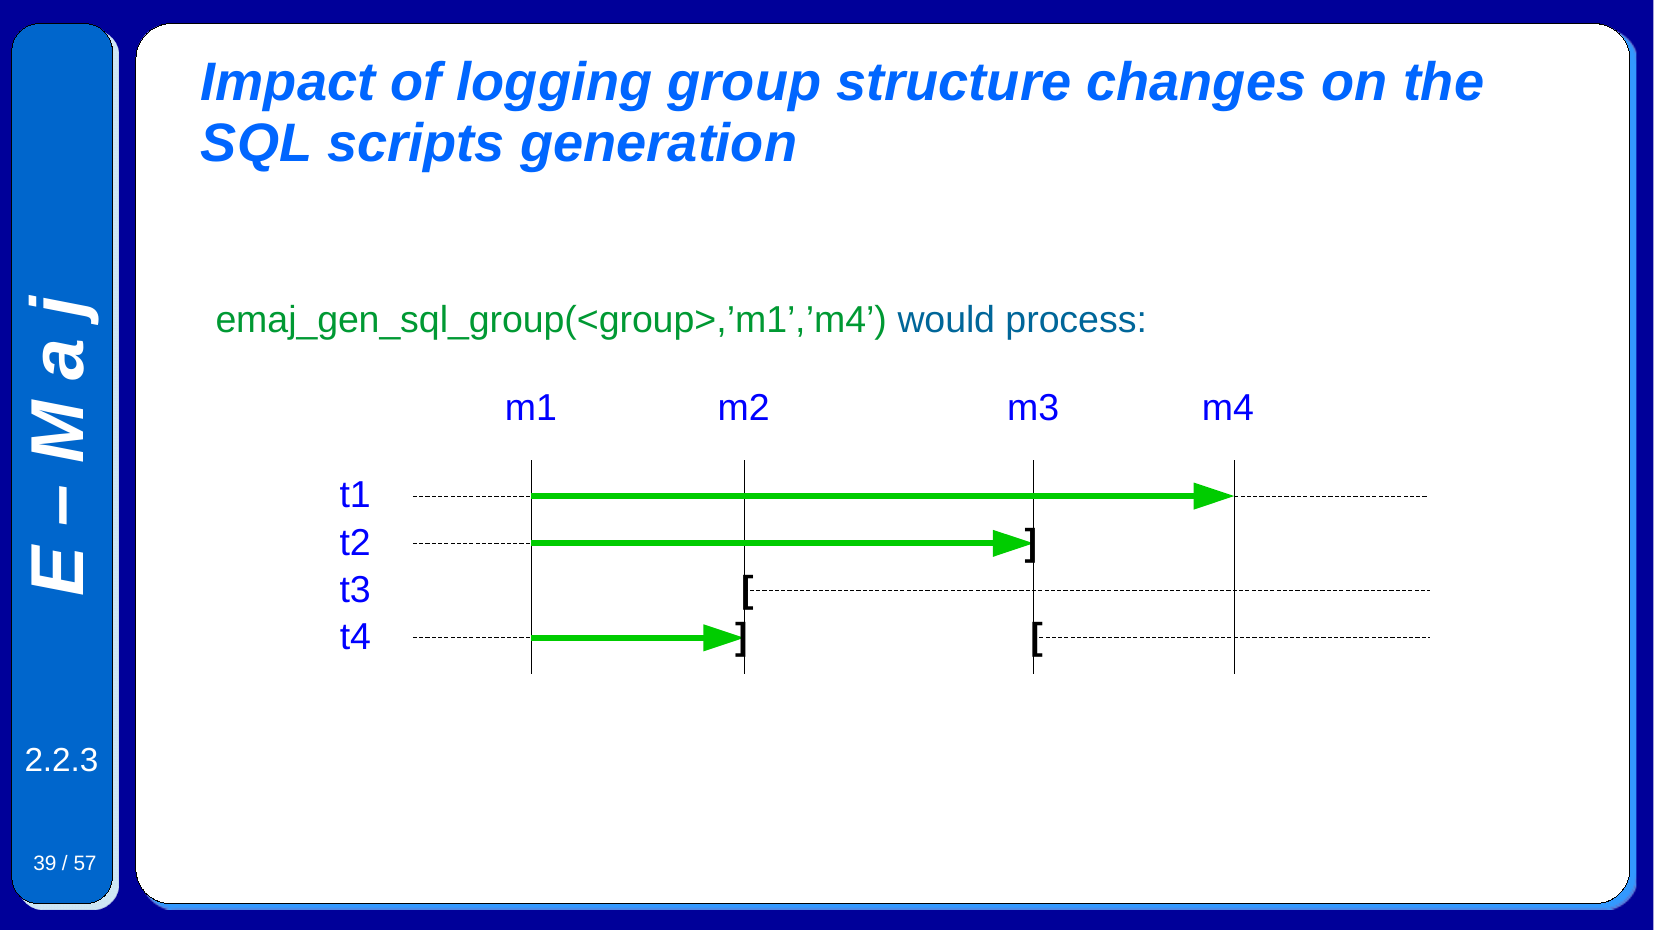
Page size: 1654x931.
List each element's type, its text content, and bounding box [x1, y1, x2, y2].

text_box t2 [324, 513, 386, 561]
text_box t3 [324, 561, 386, 608]
text_box m3 [992, 379, 1074, 436]
text_box [ [726, 561, 769, 618]
text_box ] [1009, 513, 1053, 571]
text_box m1 [490, 379, 572, 436]
text_box t4 [324, 608, 386, 666]
text_box t1 [324, 466, 386, 513]
text_box emaj_gen_sql_group(<group>,’m1’,’m4’) would process: [200, 291, 1162, 349]
text_box [ [1015, 608, 1058, 666]
text_box m4 [1187, 379, 1269, 436]
text_box m2 [702, 379, 785, 436]
text_box ] [720, 608, 763, 666]
title Impact of logging group structure changes on the SQL scripts generation [200, 34, 1575, 191]
